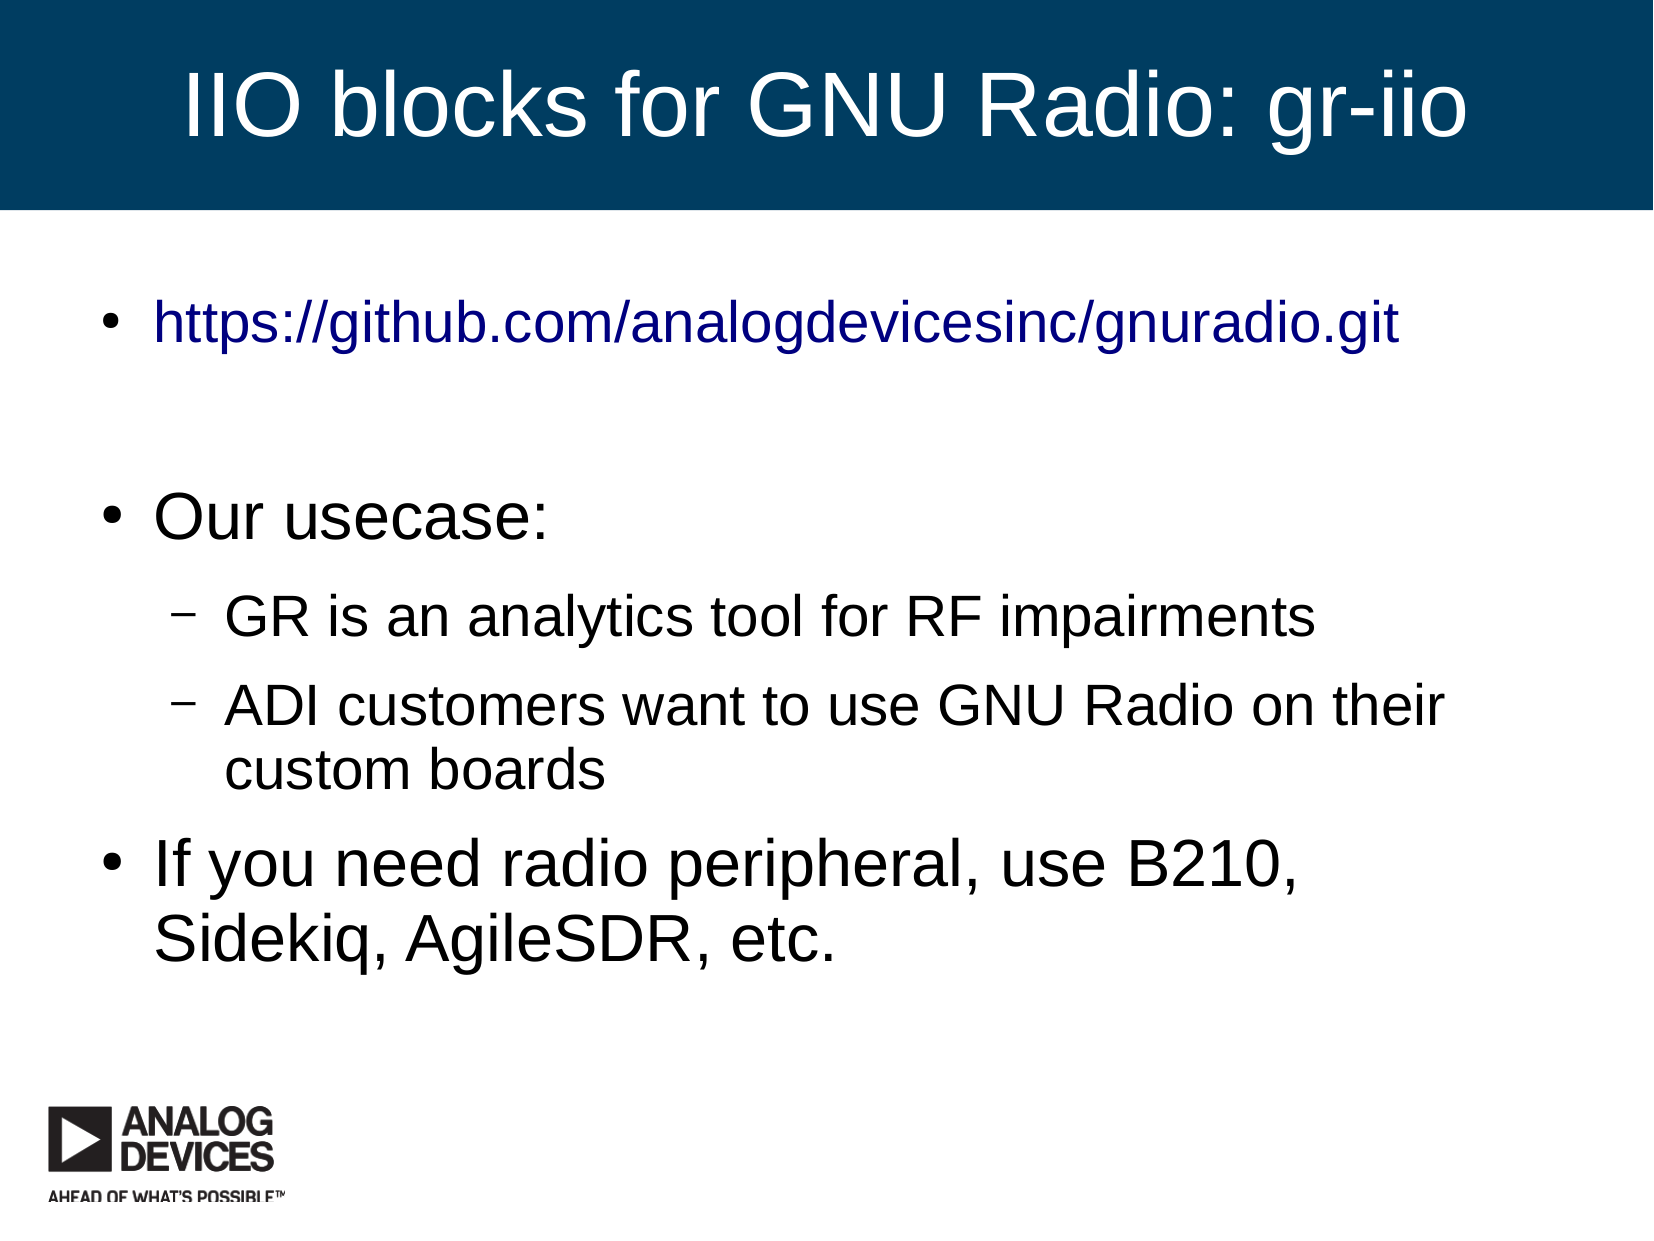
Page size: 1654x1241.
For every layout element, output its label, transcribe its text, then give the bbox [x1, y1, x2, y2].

title IIO blocks for GNU Radio: gr-iio [0, 0, 1653, 211]
list https://github.com/analogdevicesinc/gnuradio.git Our usecase: GR is an analytics tool for RF impairments ADI customers want to use GNU Radio on their custom boards If you need radio peripheral, use B210, Sidekiq, AgileSDR, etc. [82, 290, 1538, 1010]
